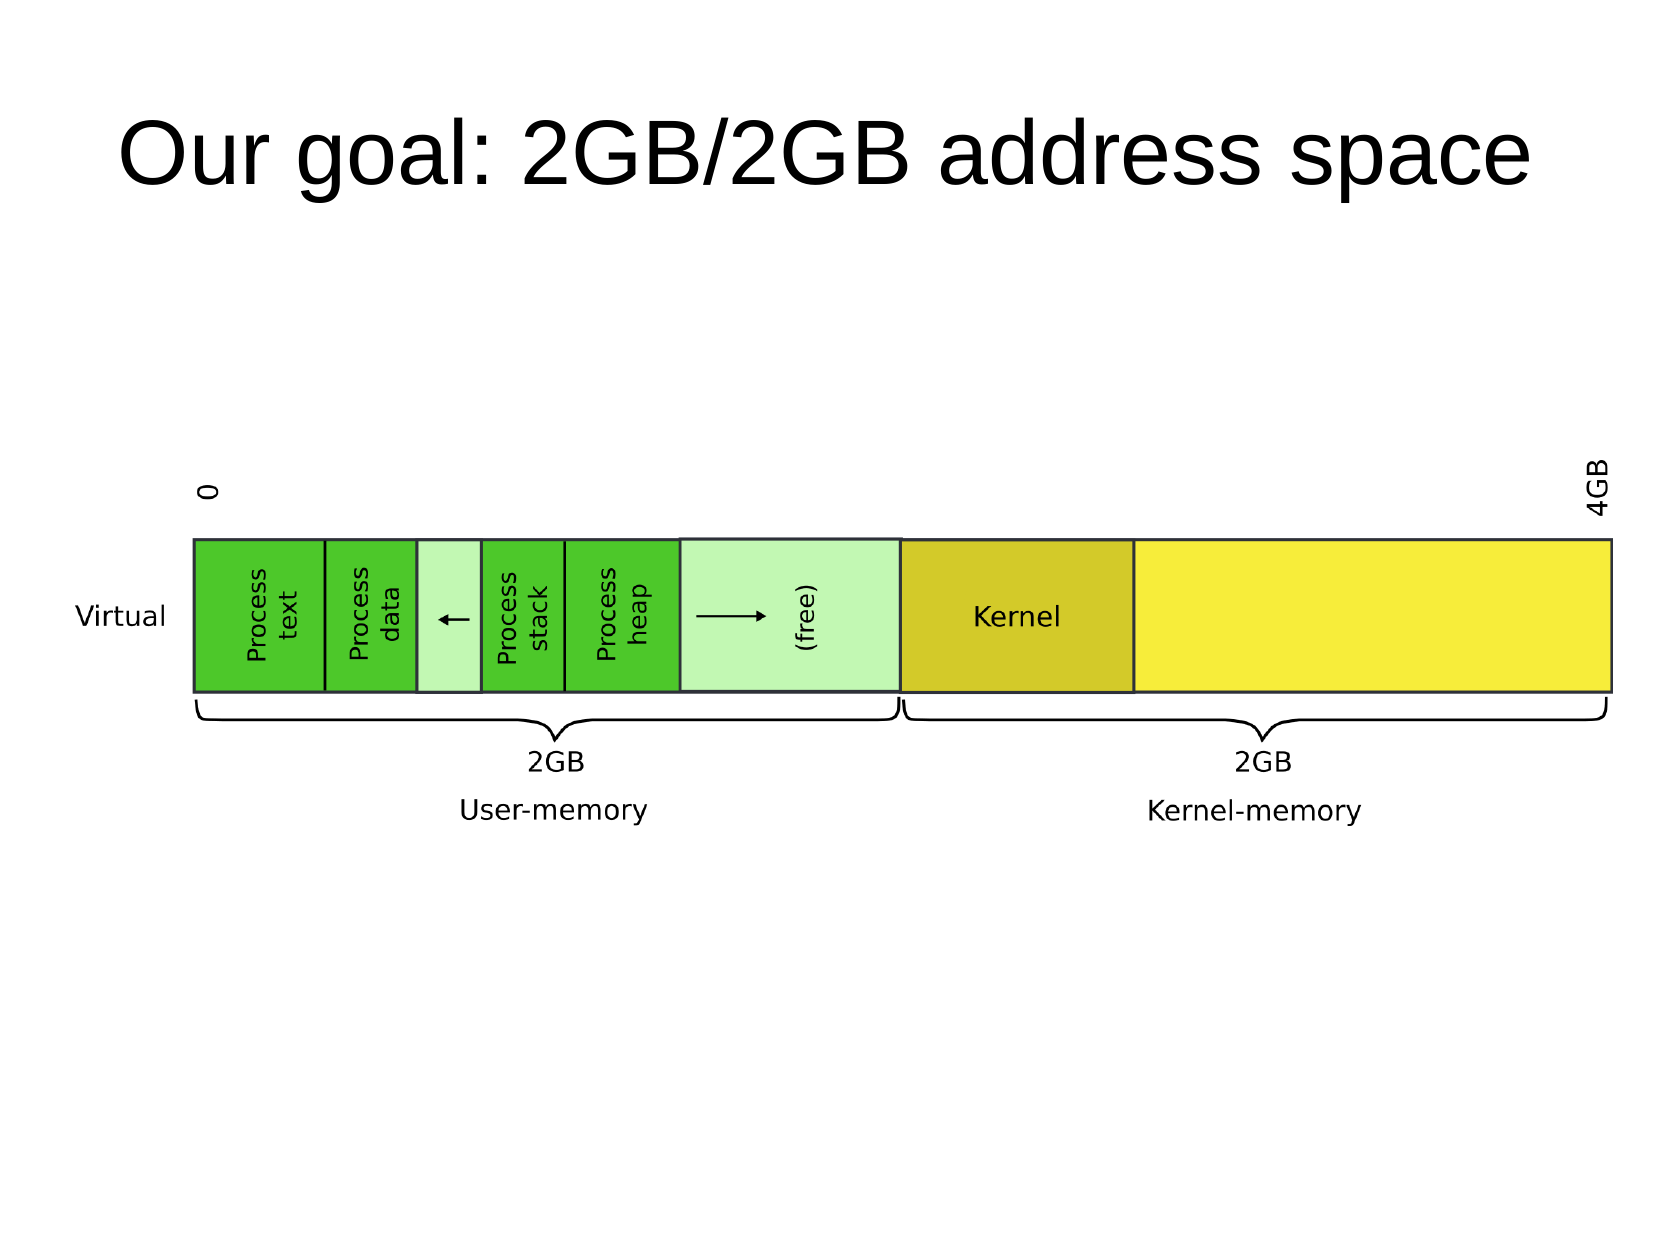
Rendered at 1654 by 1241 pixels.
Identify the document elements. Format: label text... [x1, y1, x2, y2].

title Our goal: 2GB/2GB address space [82, 49, 1571, 257]
picture [75, 460, 1613, 826]
